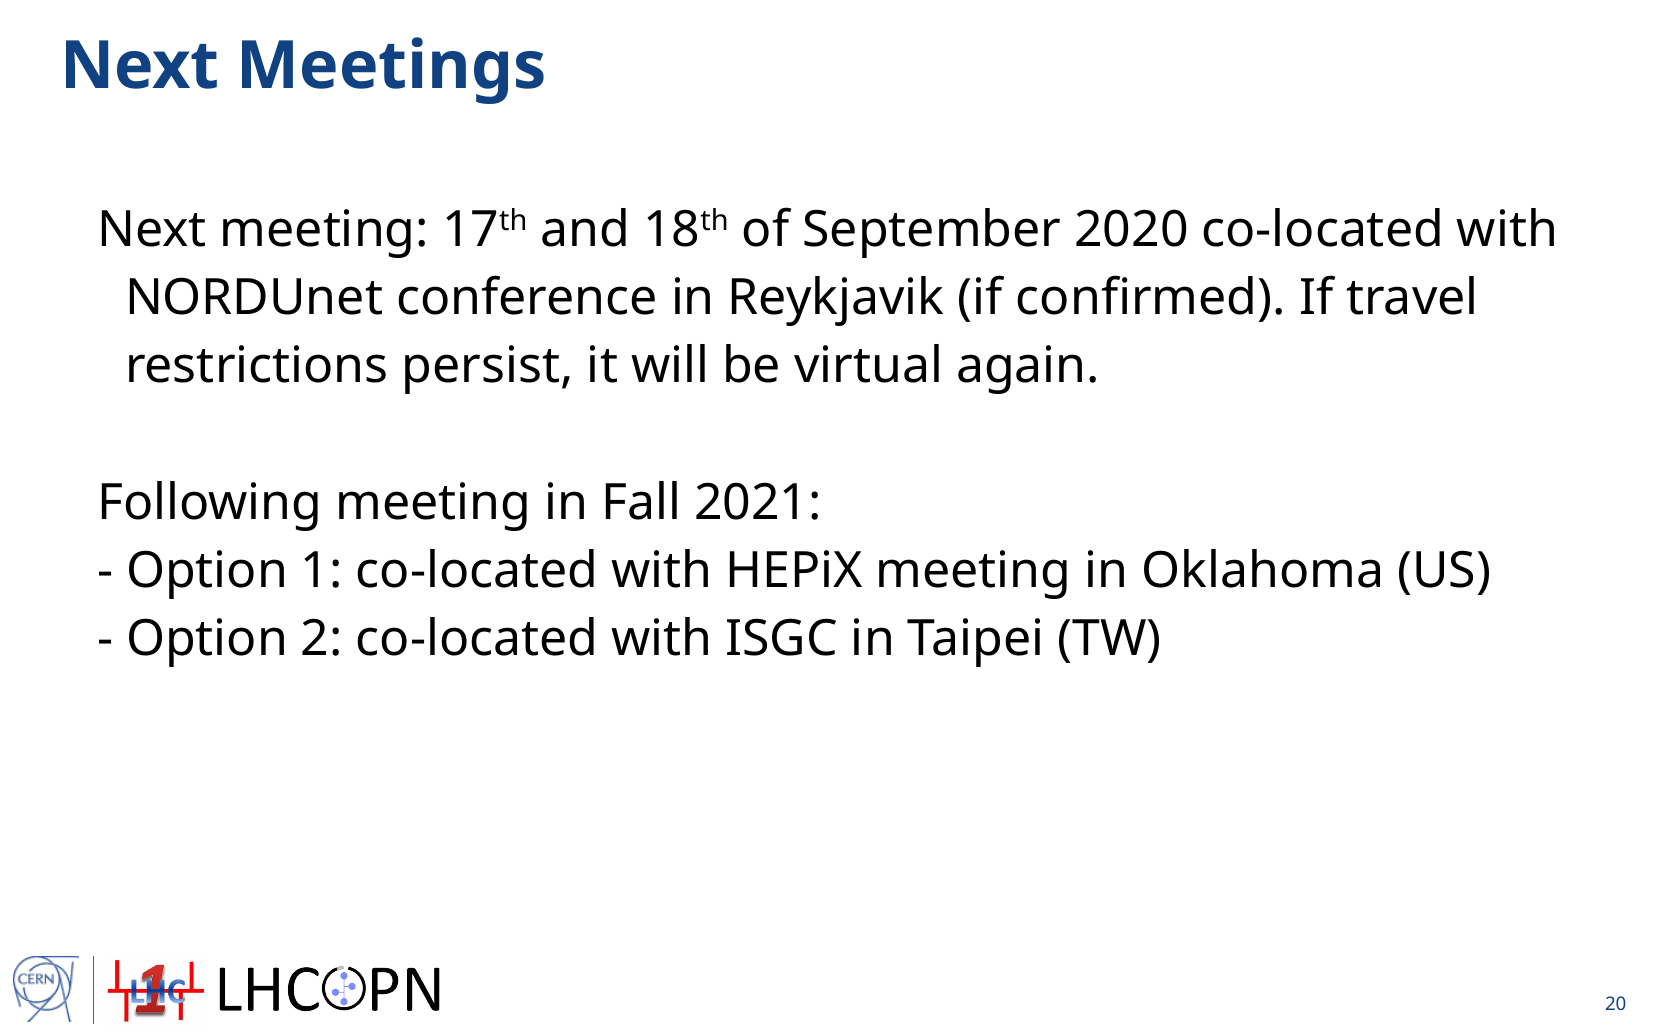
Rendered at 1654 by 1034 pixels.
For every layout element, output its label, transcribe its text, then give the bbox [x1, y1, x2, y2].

picture [13, 956, 79, 1032]
title Next Meetings [60, 0, 1528, 138]
text_box Next meeting: 17th and 18th of September 2020 co-located with NORDUnet conference in Reykjavik (if confirmed). If travel restrictions persist, it will be virtual again. Following meeting in Fall 2021: - Option 1: co-located with HEPiX meeting in Oklahoma (US) - Option 2: co-located with ISGC in Taipei (TW) [82, 185, 1638, 1032]
